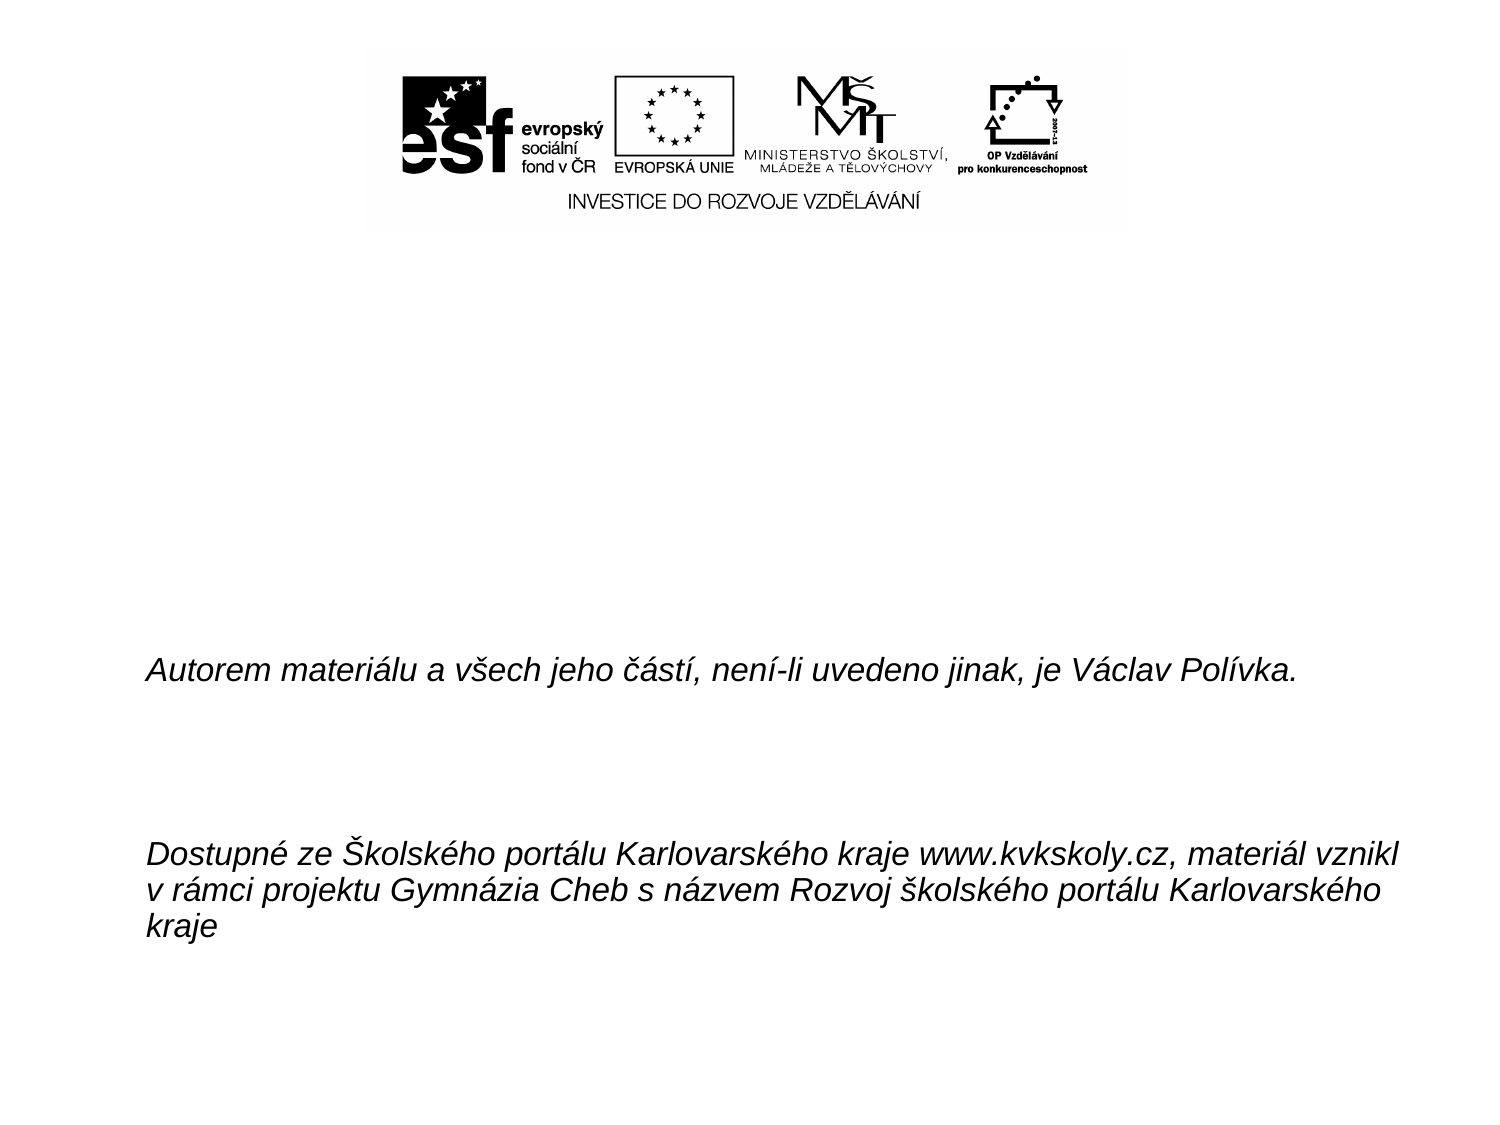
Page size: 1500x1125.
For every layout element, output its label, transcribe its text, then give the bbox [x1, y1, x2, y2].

list Autorem materiálu a všech jeho částí, není-li uvedeno jinak, je Václav Polívka. Dostupné ze Školského portálu Karlovarského kraje www.kvkskoly.cz, materiál vznikl v rámci projektu Gymnázia Cheb s názvem Rozvoj školského portálu Karlovarského kraje [75, 262, 1426, 1006]
picture [366, 45, 1134, 233]
